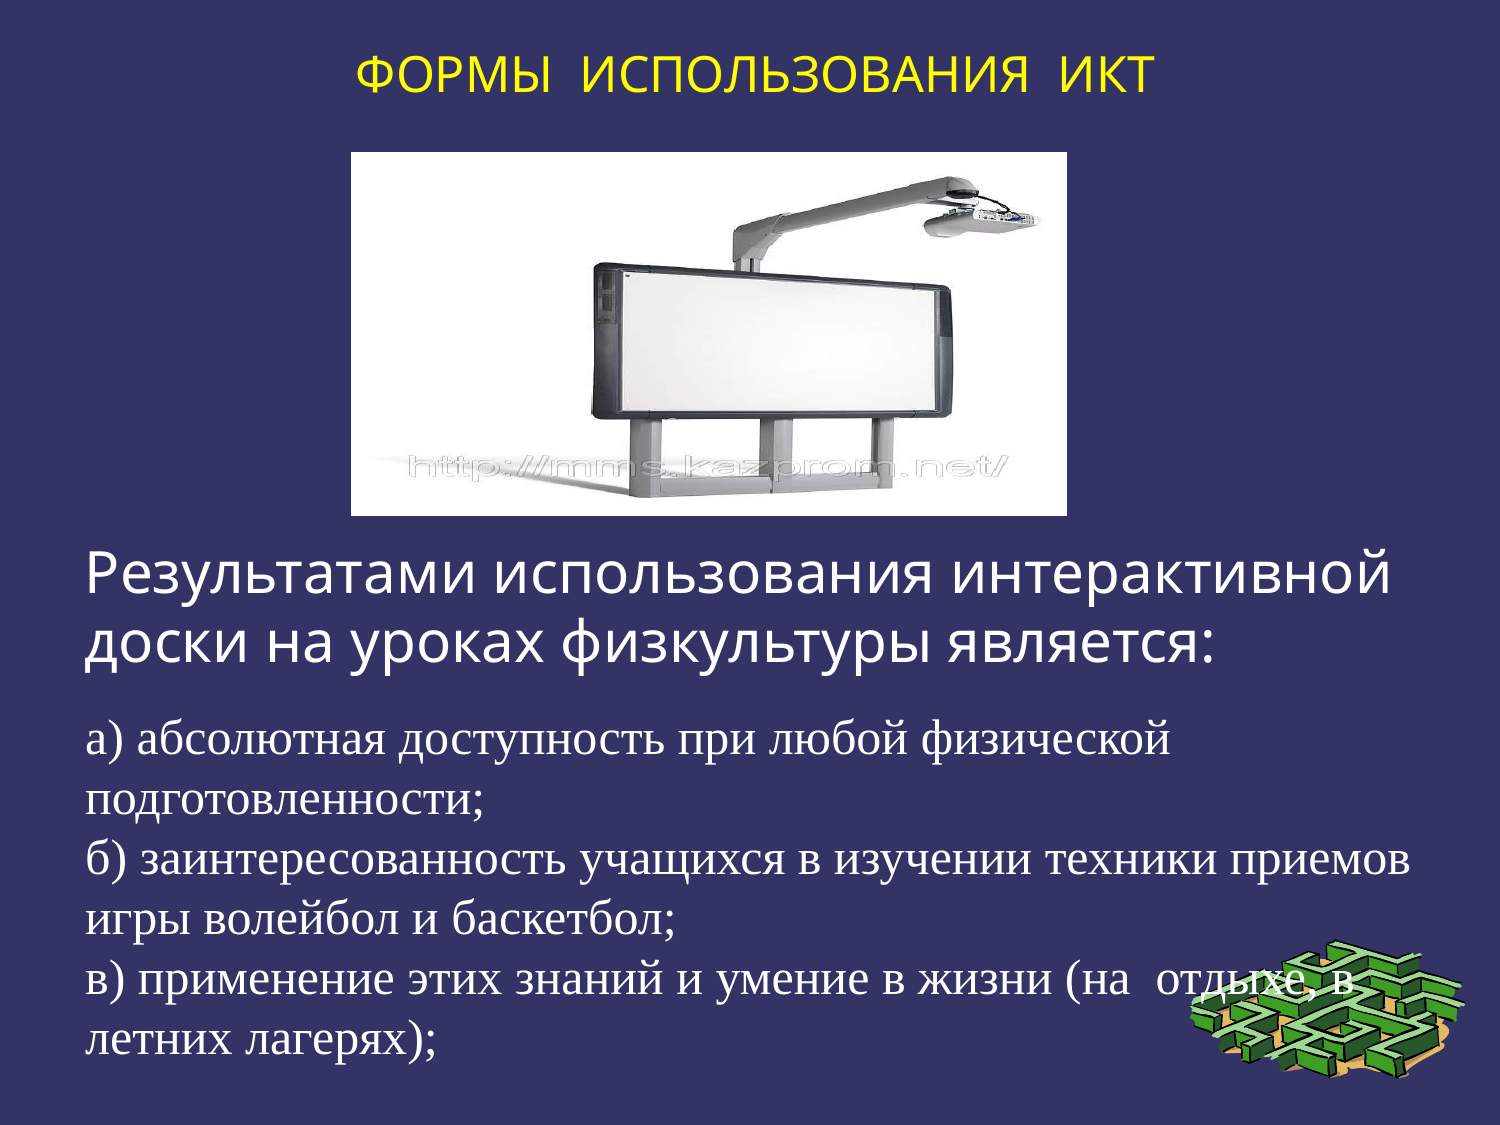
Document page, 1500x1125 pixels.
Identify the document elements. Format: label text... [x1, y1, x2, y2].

picture [351, 152, 1067, 516]
text_box Результатами использования интерактивной доски на уроках физкультуры является: [70, 527, 1442, 683]
text_box ФОРМЫ ИСПОЛЬЗОВАНИЯ ИКТ [341, 35, 1171, 110]
text_box а) абсолютная доступность при любой физической подготовленности; б) заинтересованность учащихся в изучении техники приемов игры волейбол и баскетбол; в) применение этих знаний и умение в жизни (на отдыхе, в летних лагерях); [70, 526, 1500, 1123]
